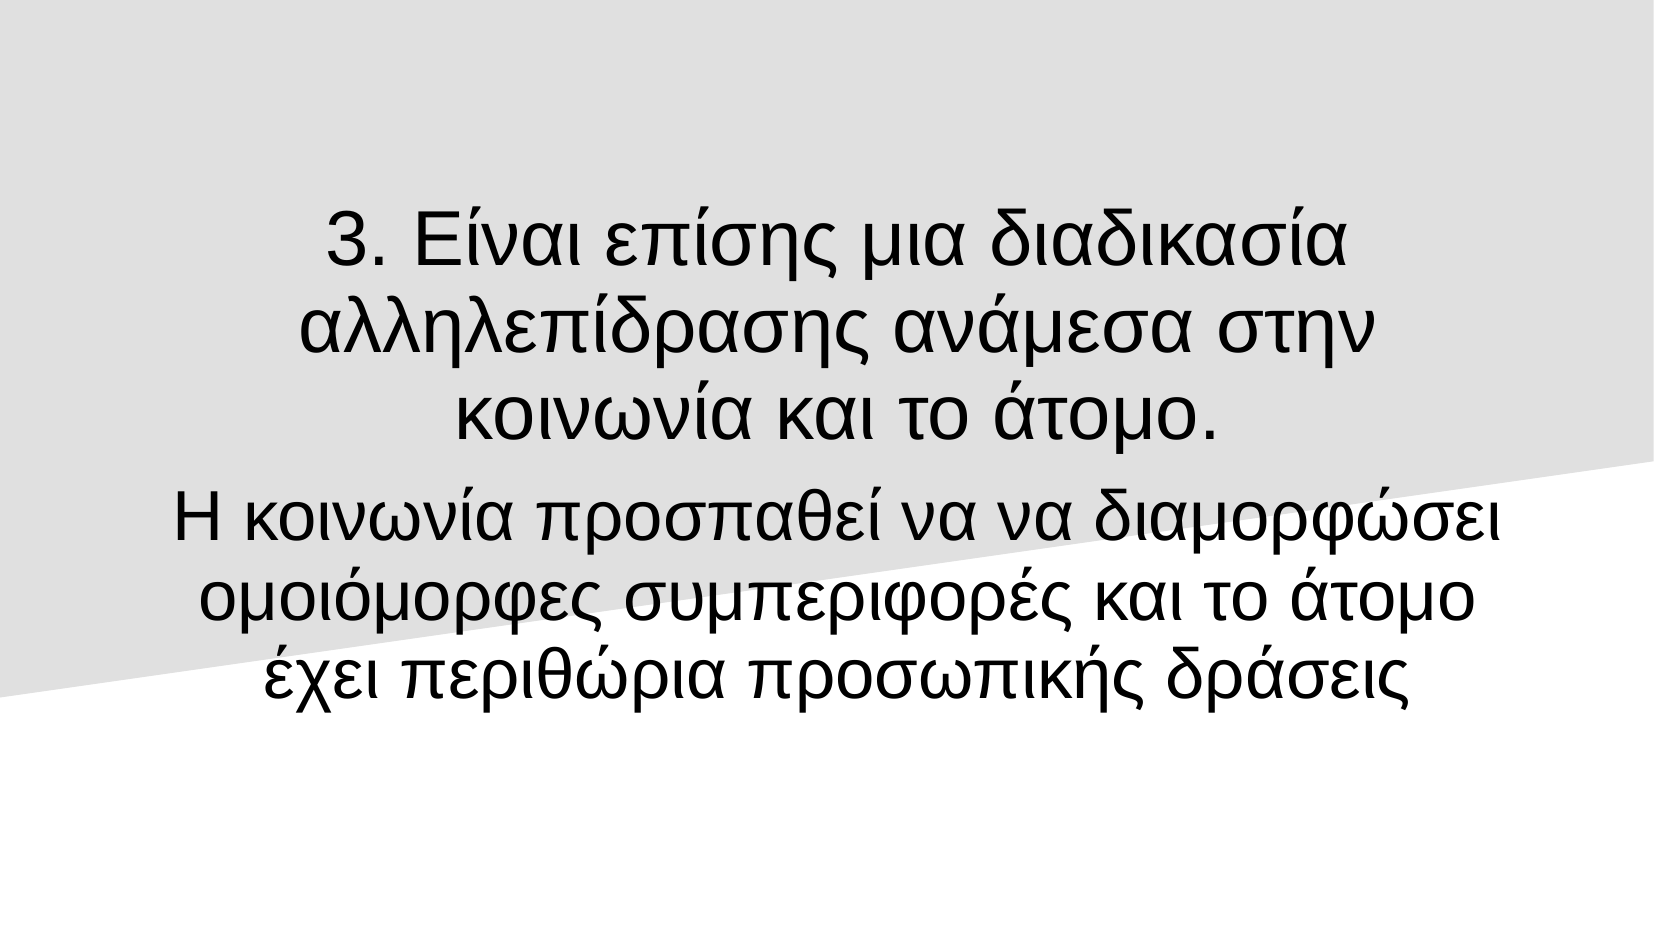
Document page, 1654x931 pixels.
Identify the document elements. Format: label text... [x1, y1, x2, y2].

list 3. Είναι επίσης μια διαδικασία αλληλεπίδρασης ανάμεσα στην κοινωνία και το άτομο. Η κοινωνία προσπαθεί να να διαμορφώσει ομοιόμορφες συμπεριφορές και το άτομο έχει περιθώρια προσωπικής δράσεις [86, 195, 1531, 768]
